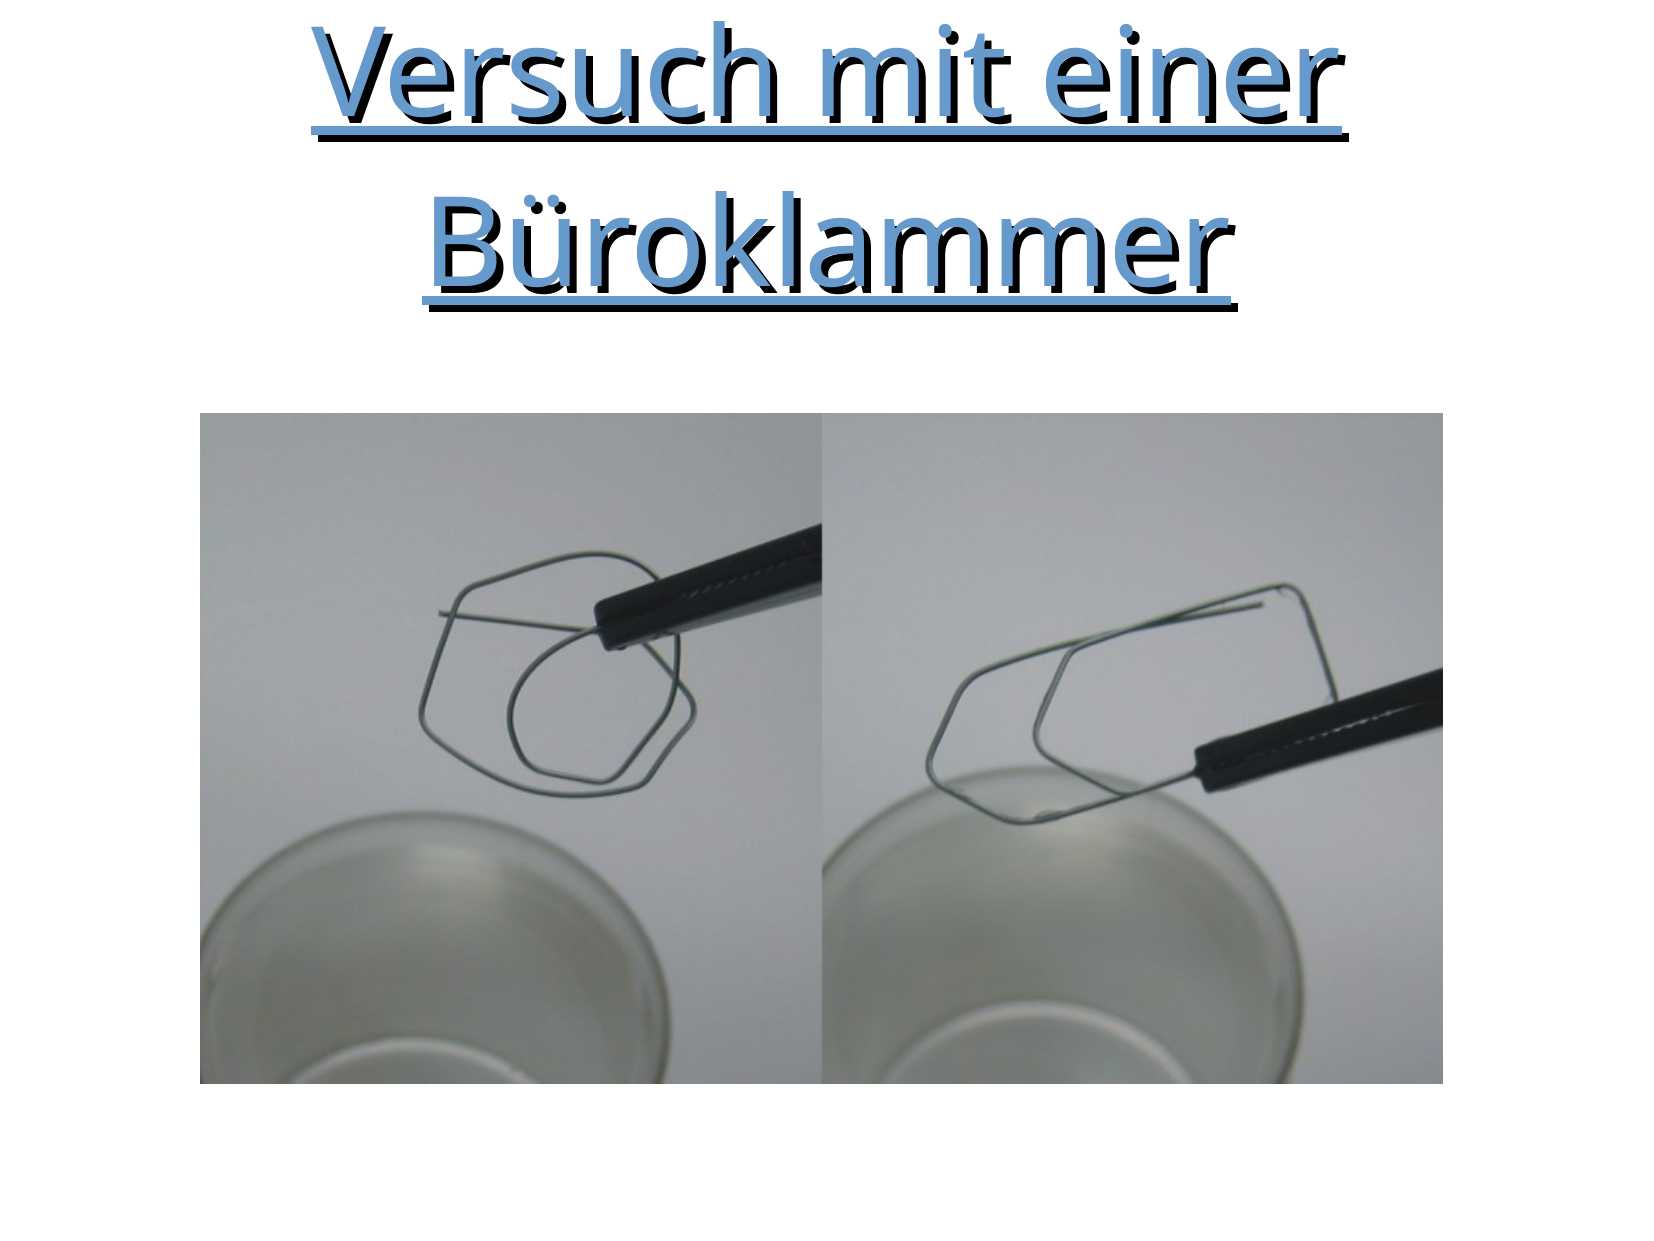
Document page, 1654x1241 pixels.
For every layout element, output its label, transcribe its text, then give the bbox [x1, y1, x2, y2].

title Versuch mit einer Büroklammer [82, 9, 1571, 297]
picture [200, 413, 1443, 1084]
